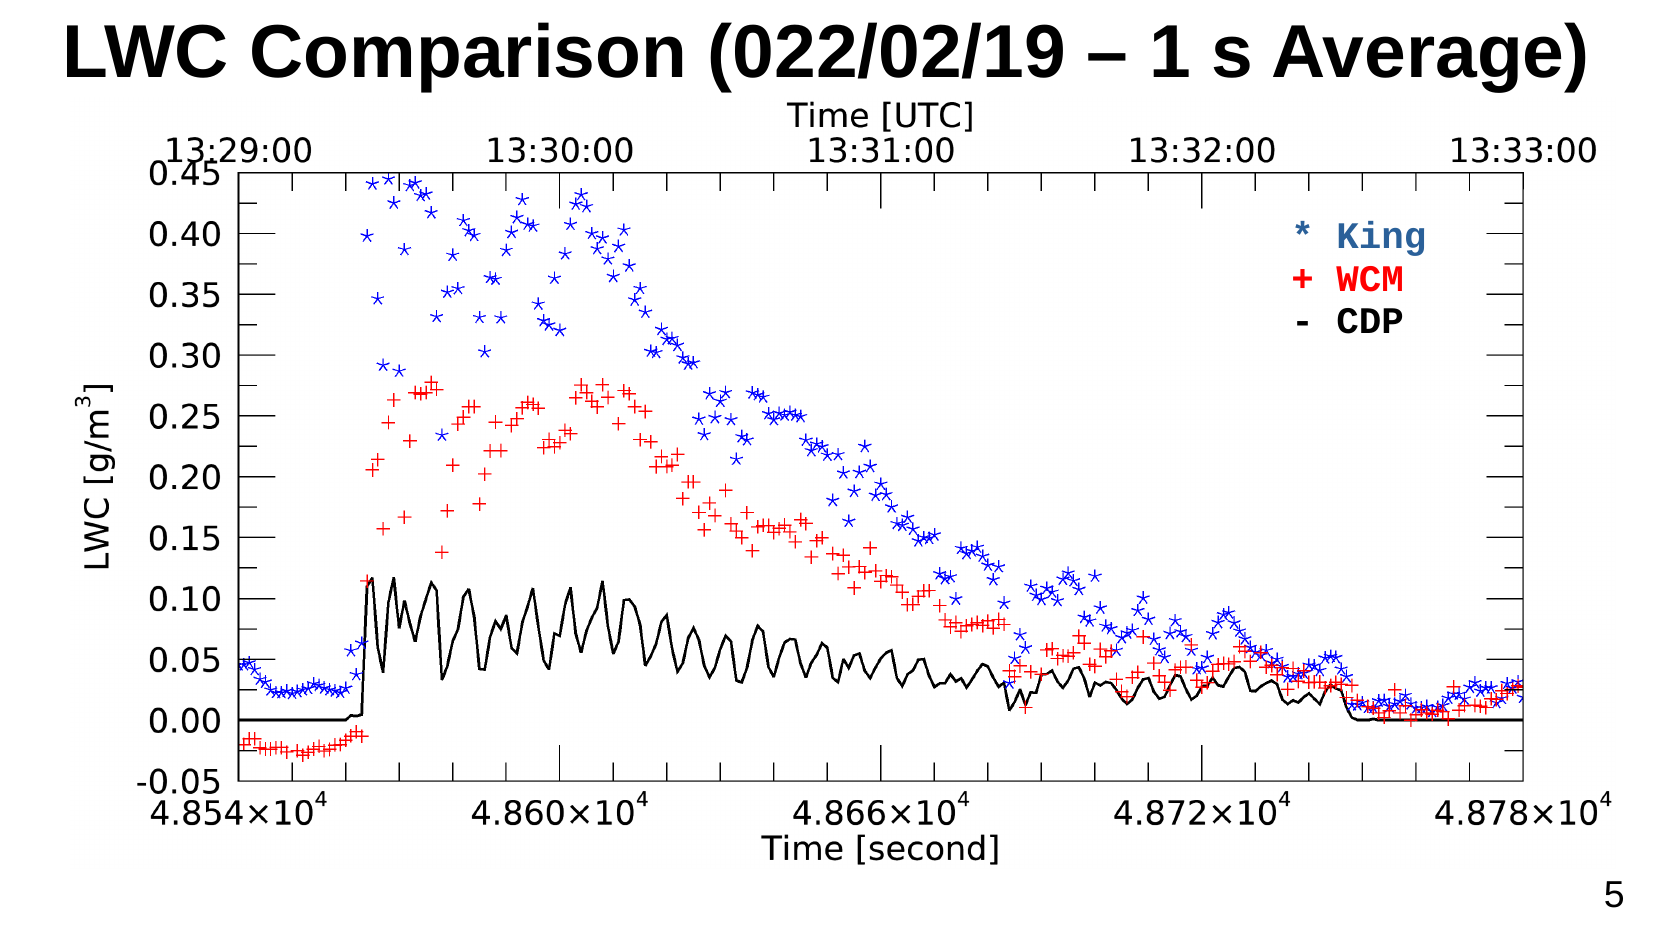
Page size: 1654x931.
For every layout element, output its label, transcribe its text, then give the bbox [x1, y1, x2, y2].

picture [70, 111, 1616, 870]
text_box * King + WCM - CDP [1276, 210, 1442, 353]
text_box LWC Comparison (022/02/19 – 1 s Average) [0, 2, 1654, 111]
